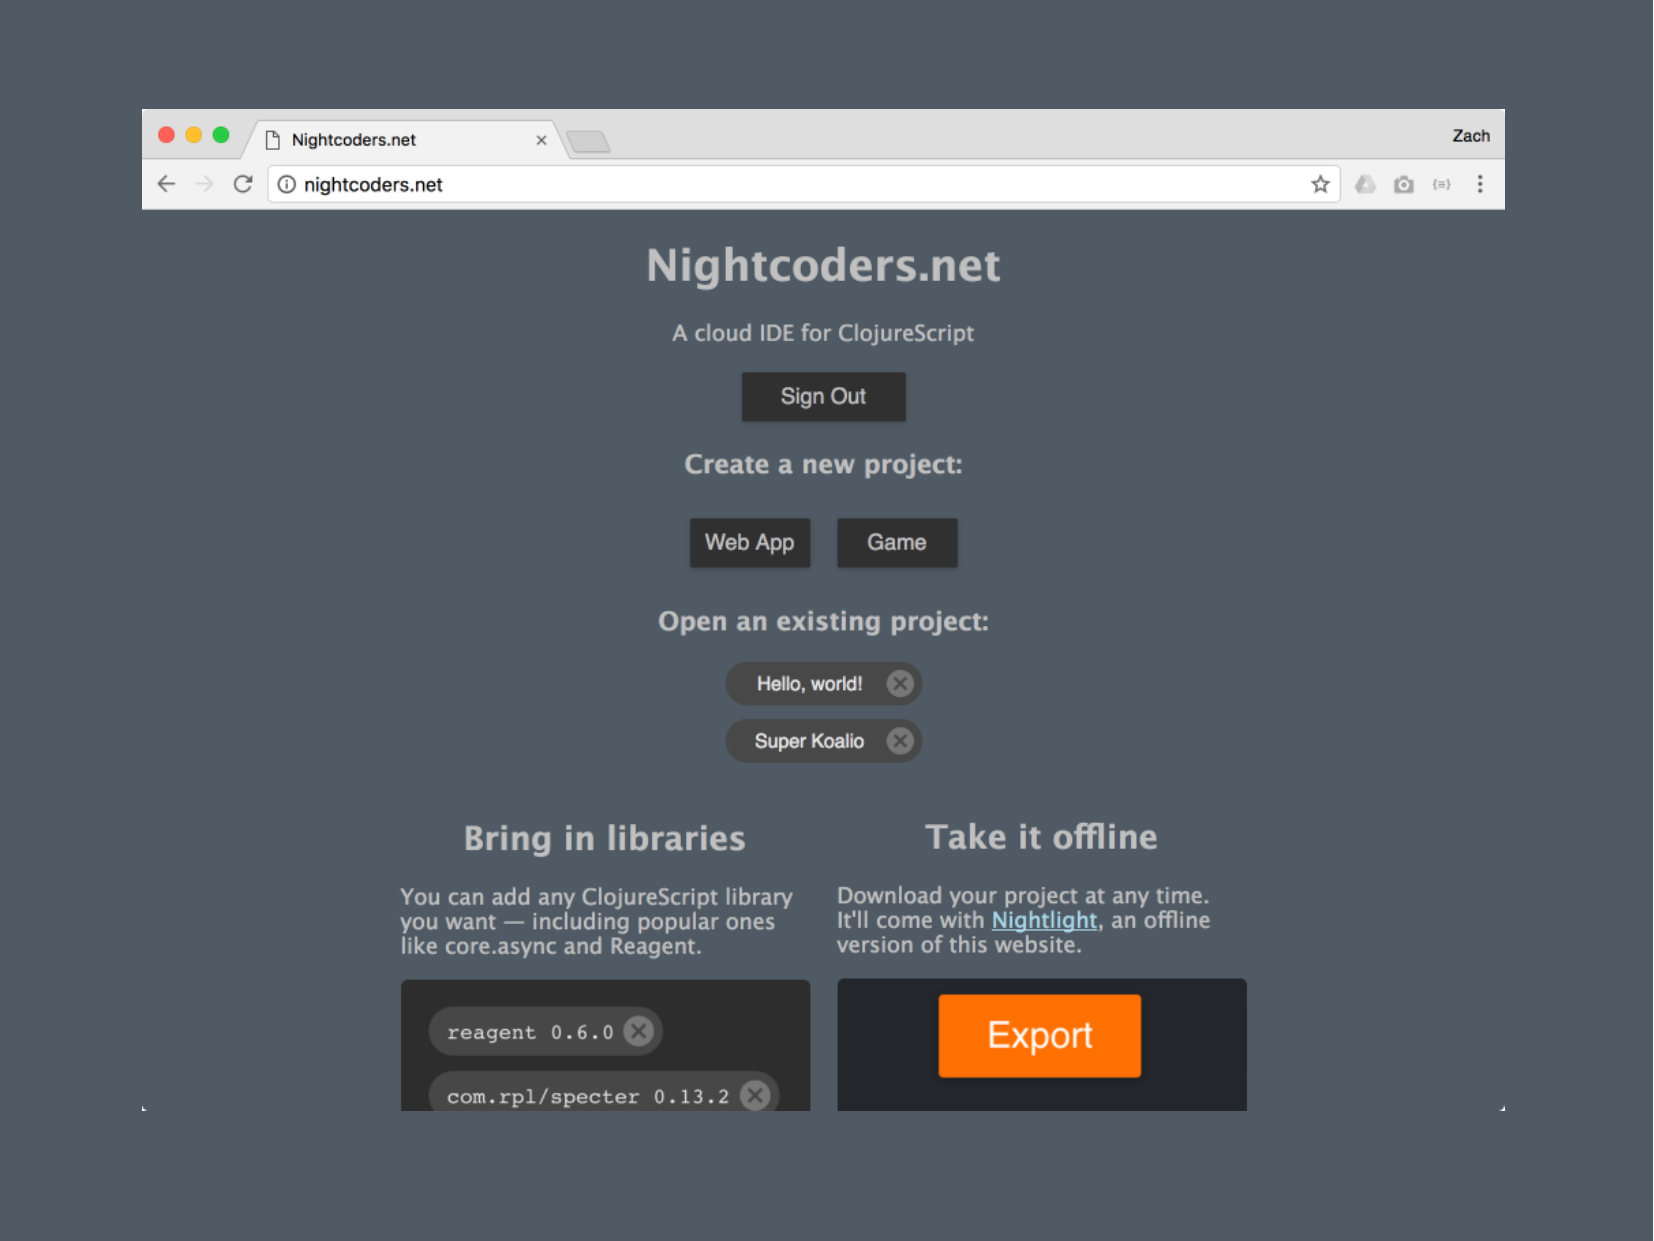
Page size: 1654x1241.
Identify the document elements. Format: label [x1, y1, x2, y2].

picture [142, 109, 1505, 1111]
